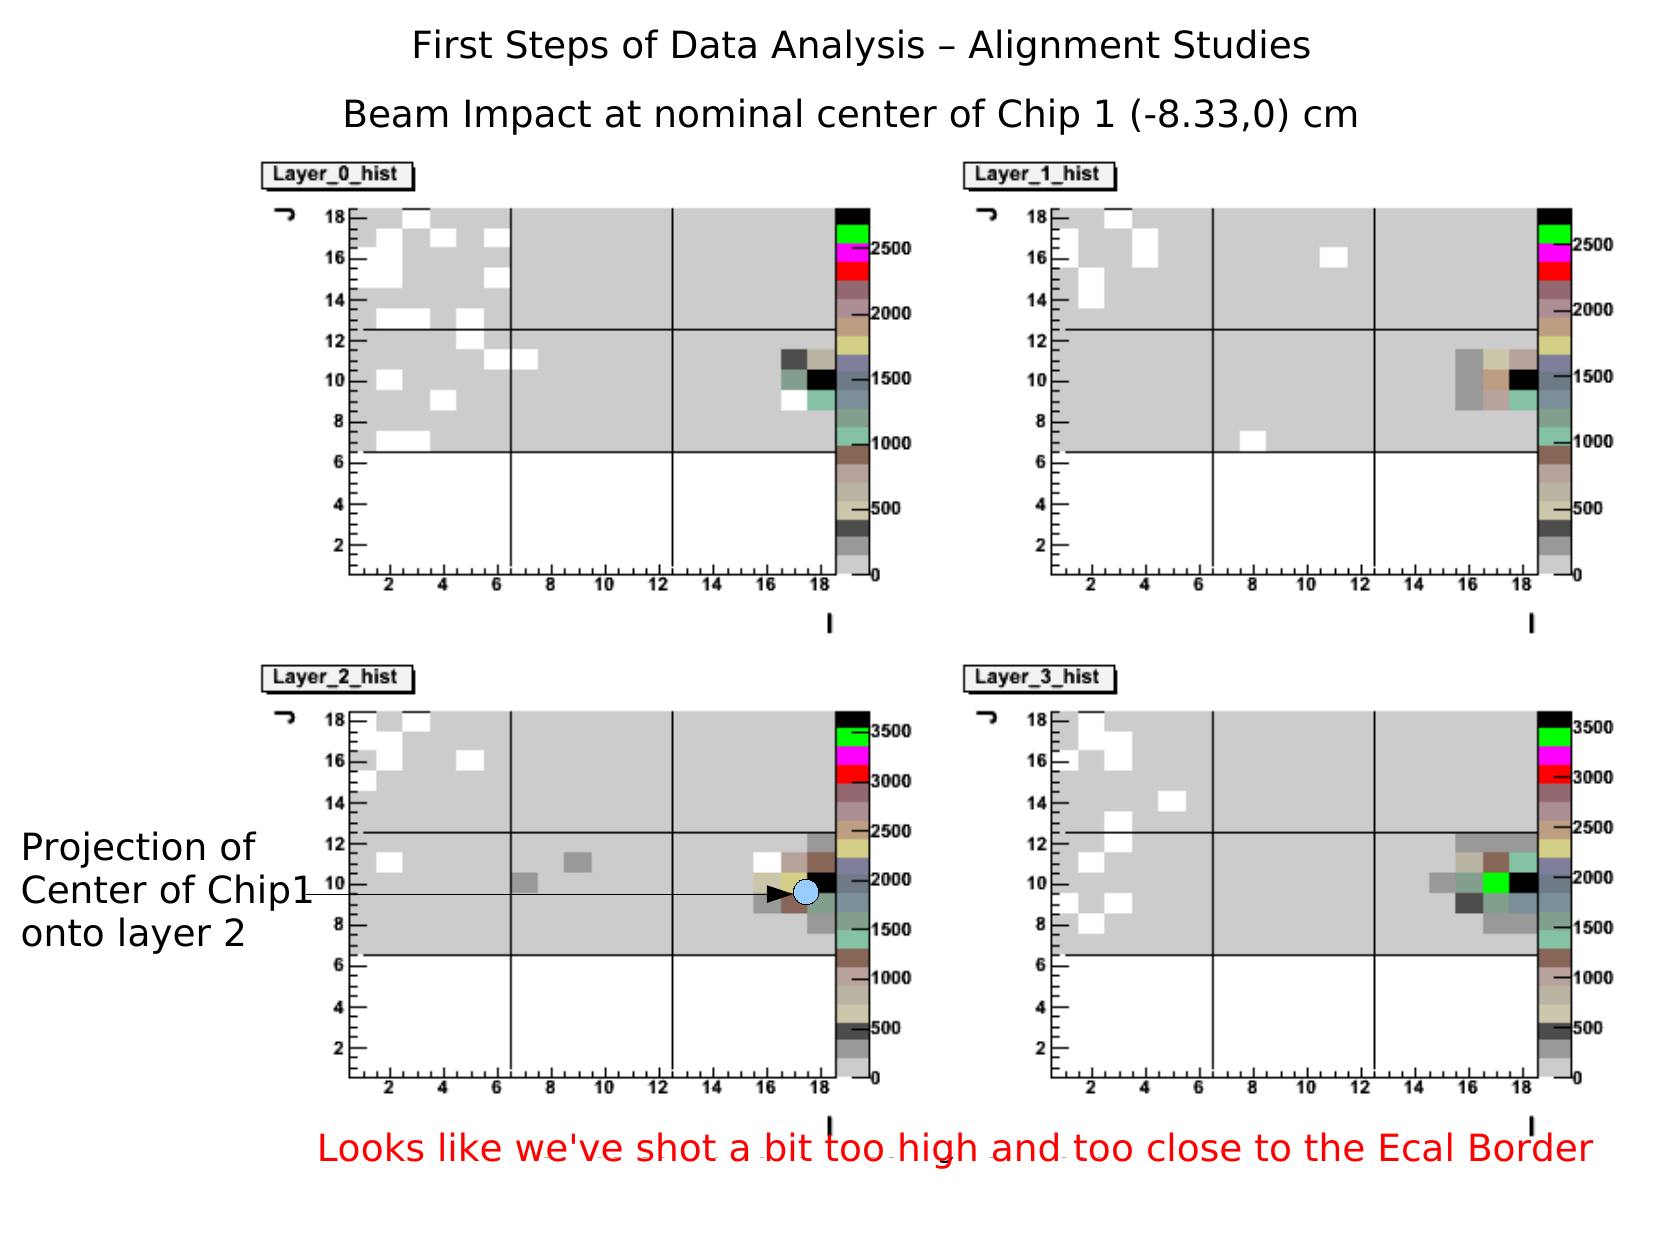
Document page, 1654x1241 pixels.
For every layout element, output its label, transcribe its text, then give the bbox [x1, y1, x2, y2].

picture [243, 151, 1647, 1157]
text_box Beam Impact at nominal center of Chip 1 (-8.33,0) cm [327, 85, 1355, 144]
text_box Projection of Center of Chip1 onto layer 2 [5, 817, 335, 964]
text_box First Steps of Data Analysis – Alignment Studies [396, 16, 1320, 76]
text_box [793, 879, 819, 905]
text_box Looks like we've shot a bit too high and too close to the Ecal Border [302, 1119, 1582, 1178]
